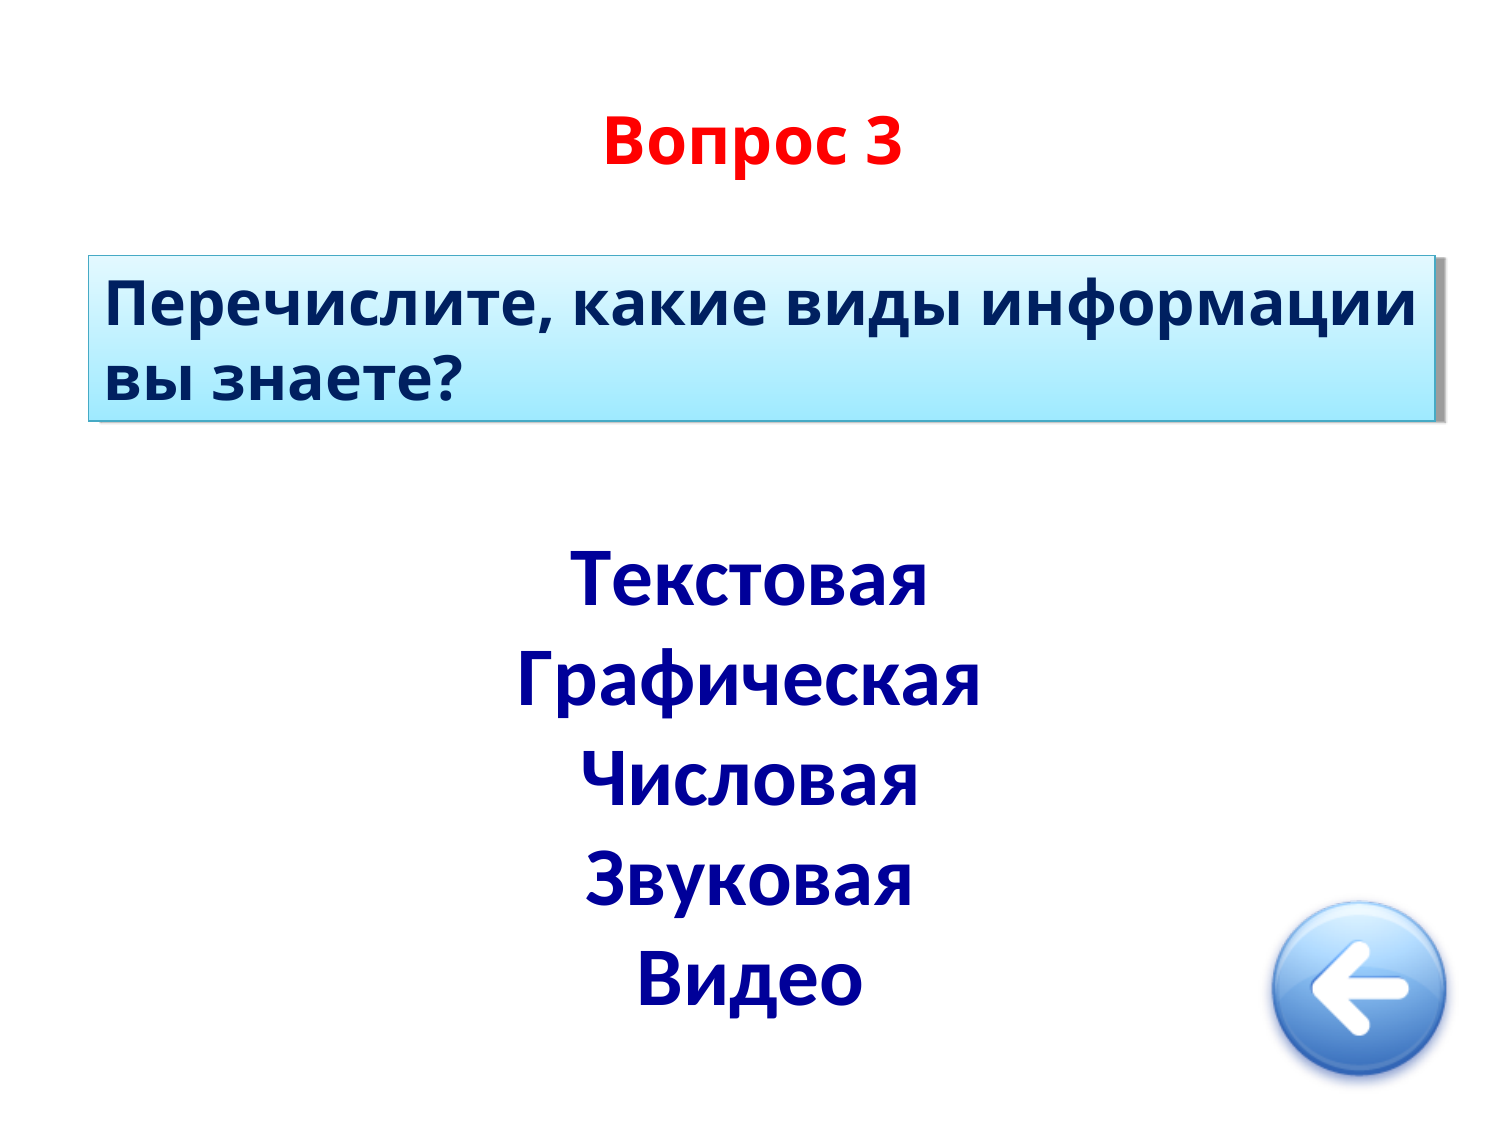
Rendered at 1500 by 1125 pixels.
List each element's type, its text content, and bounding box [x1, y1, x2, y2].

text_box Текстовая Графическая Числовая Звуковая Видео [503, 514, 999, 1031]
text_box Вопрос 3 [586, 90, 920, 186]
text_box Перечислите, какие виды информации вы знаете? [88, 255, 1436, 421]
picture [1258, 893, 1459, 1094]
